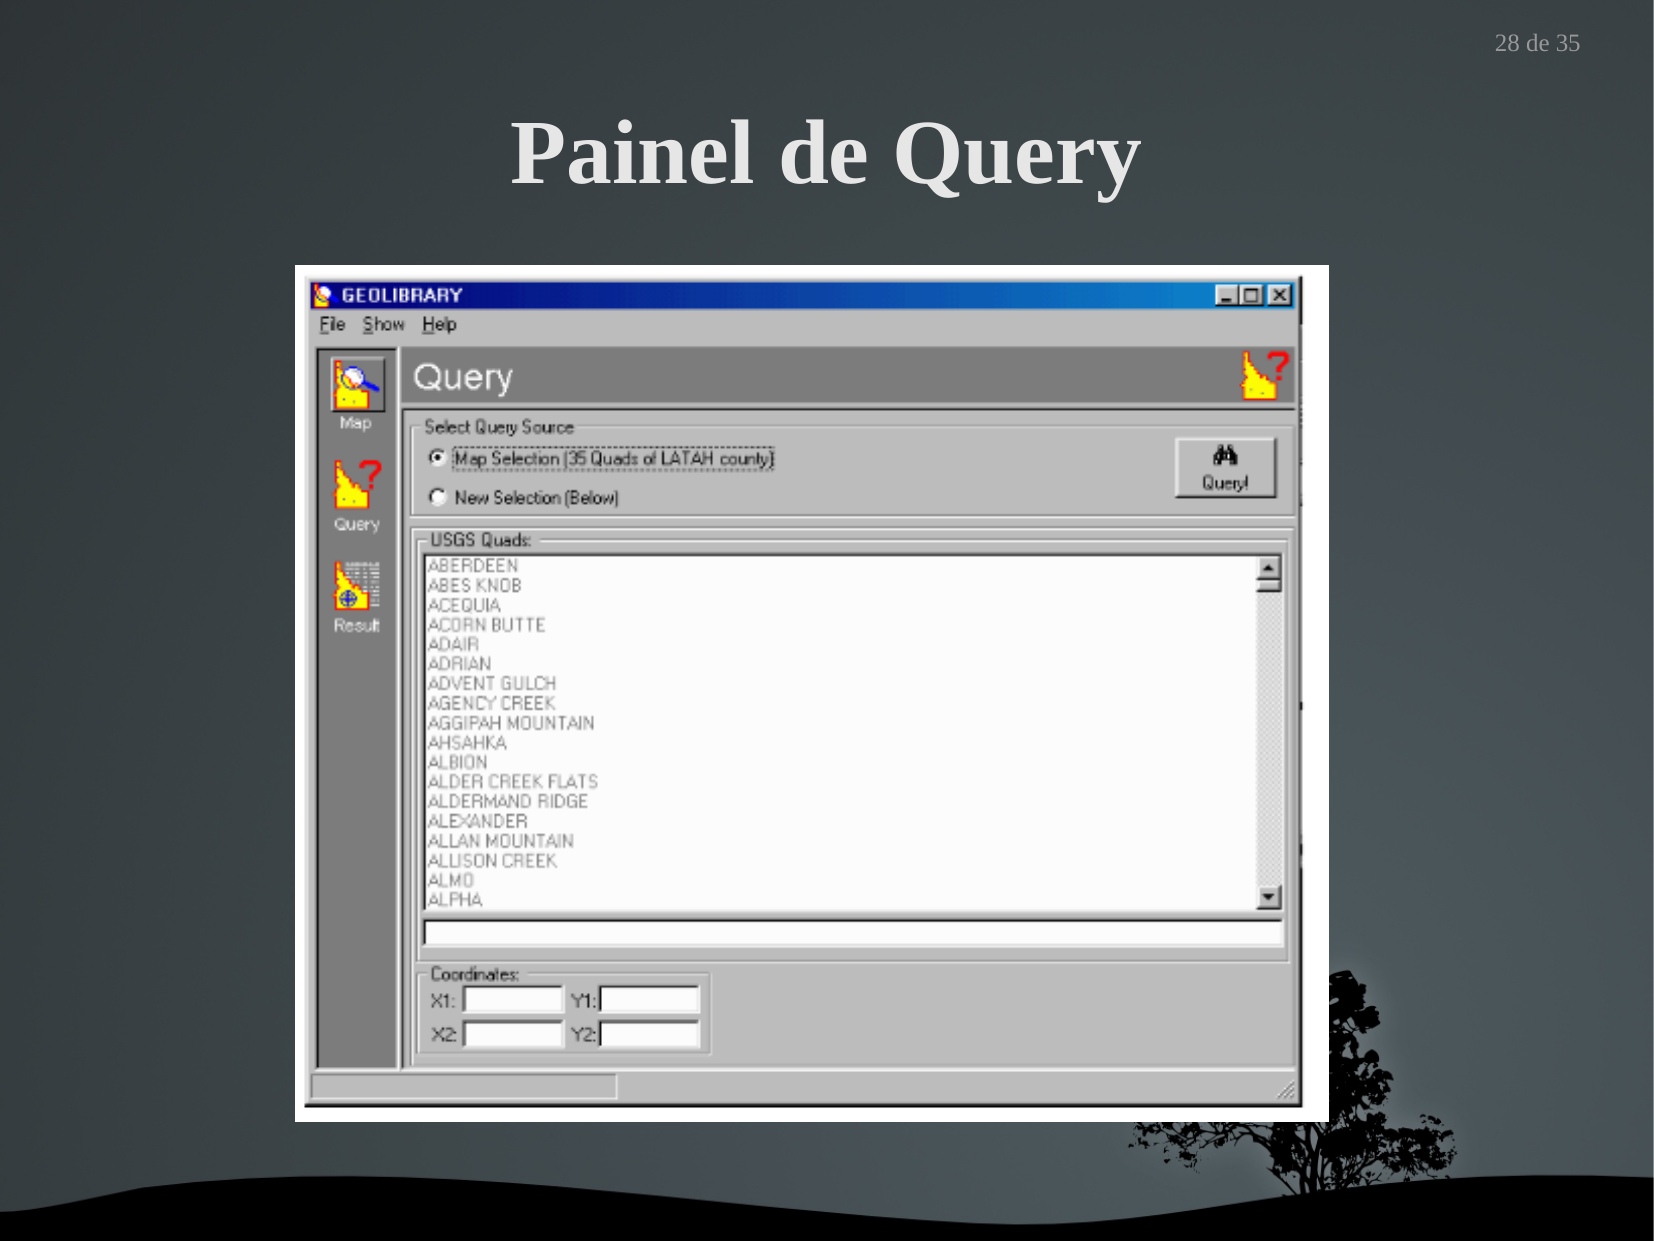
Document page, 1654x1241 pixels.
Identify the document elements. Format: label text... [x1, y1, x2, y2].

title Painel de Query [82, 56, 1571, 250]
picture [0, 0, 1654, 1241]
